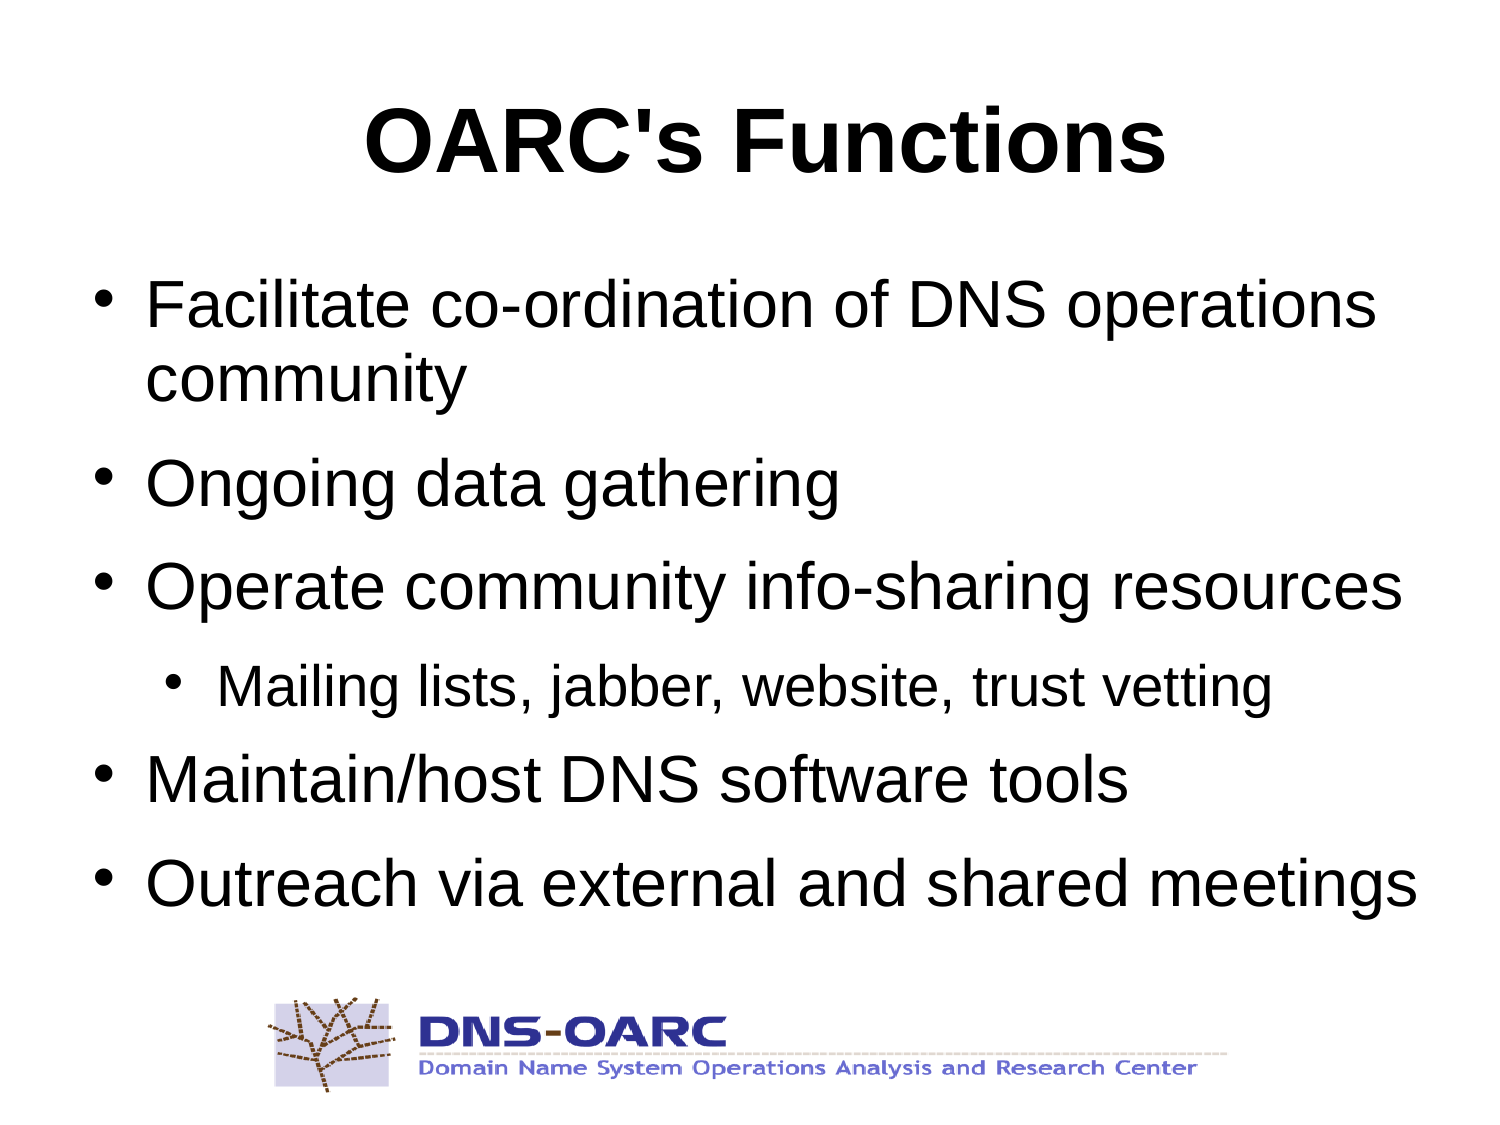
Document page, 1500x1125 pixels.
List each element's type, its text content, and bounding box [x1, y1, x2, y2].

title OARC's Functions [75, 44, 1426, 233]
list Facilitate co-ordination of DNS operations community Ongoing data gathering Operate community info-sharing resources Mailing lists, jabber, website, trust vetting Maintain/host DNS software tools Outreach via external and shared meetings [75, 263, 1426, 976]
picture [214, 991, 1259, 1099]
